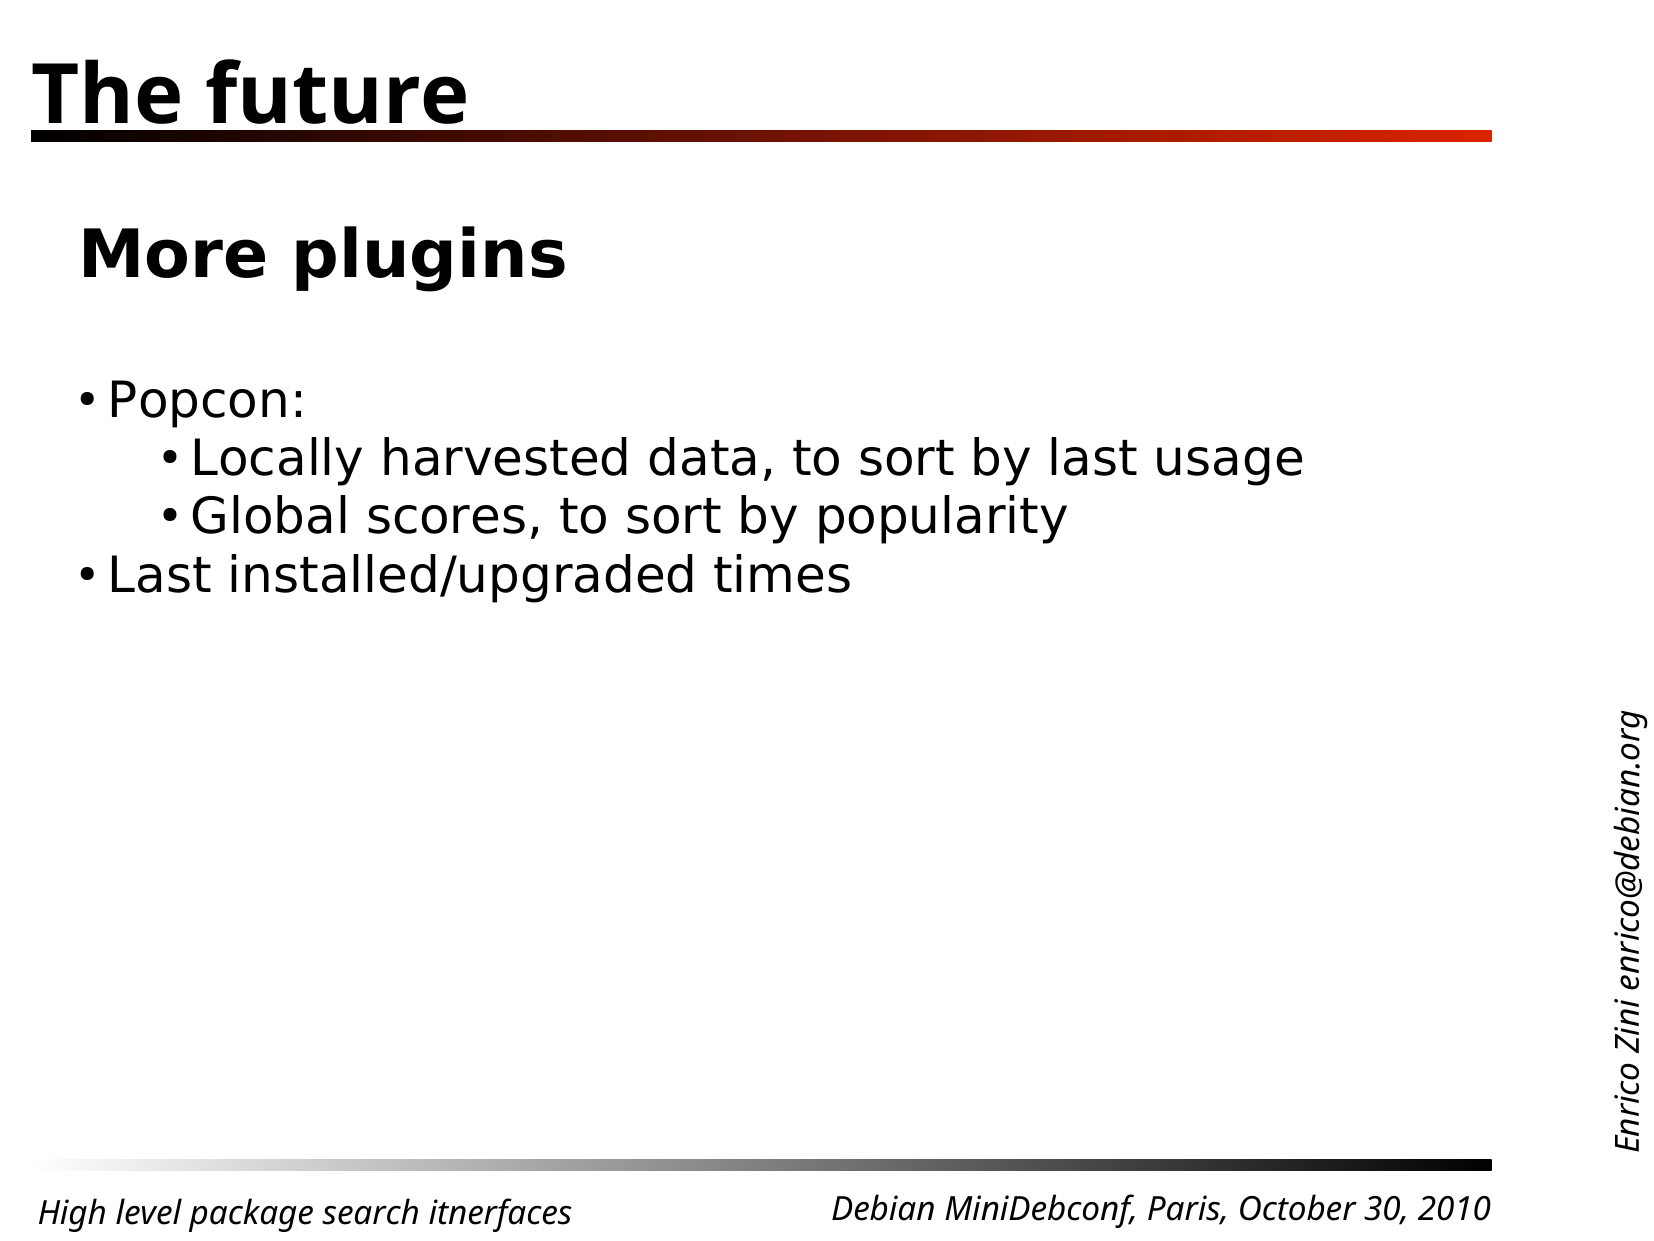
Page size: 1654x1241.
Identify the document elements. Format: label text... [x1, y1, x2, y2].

text_box More plugins Popcon: Locally harvested data, to sort by last usage Global scores, to sort by popularity Last installed/upgraded times [78, 215, 1445, 813]
text_box The future [31, 34, 1438, 168]
